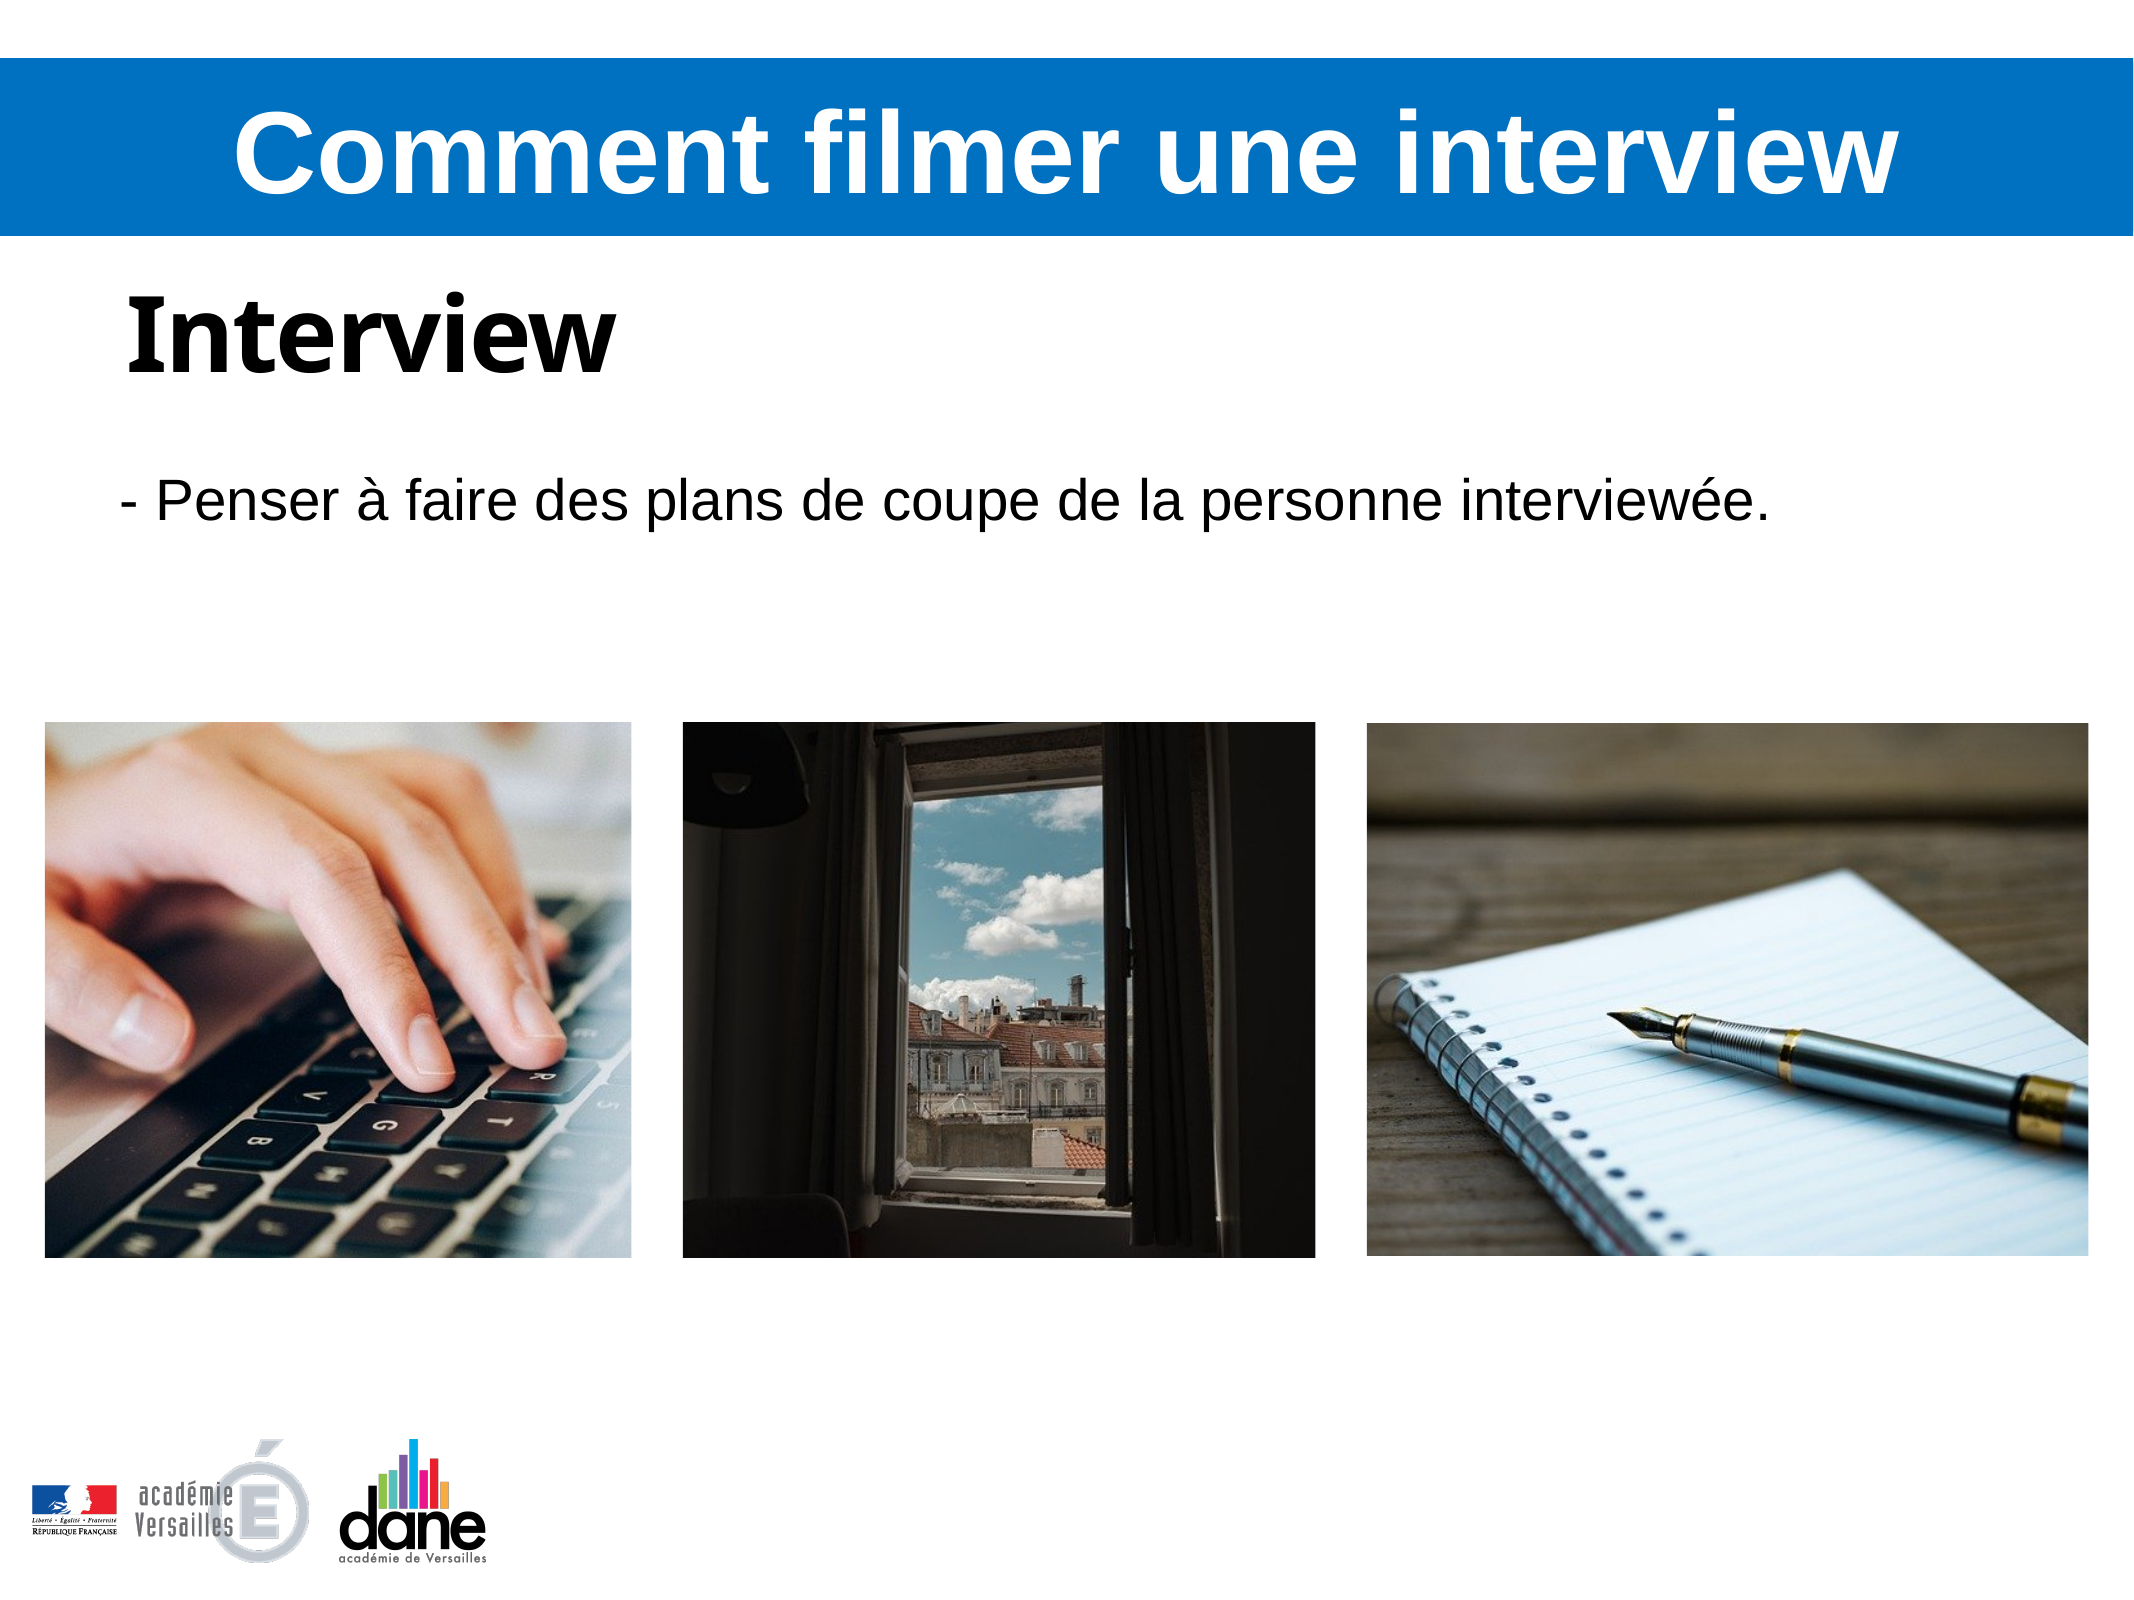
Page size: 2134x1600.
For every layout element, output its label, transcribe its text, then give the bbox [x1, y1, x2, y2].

picture [32, 1439, 309, 1563]
picture [1366, 723, 2089, 1256]
text_box - Penser à faire des plans de coupe de la personne interviewée. [109, 444, 2025, 543]
picture [44, 722, 632, 1258]
text_box Comment filmer une interview [0, 62, 2134, 232]
picture [682, 722, 1316, 1258]
picture [339, 1439, 486, 1563]
text_box Interview [126, 266, 2007, 414]
